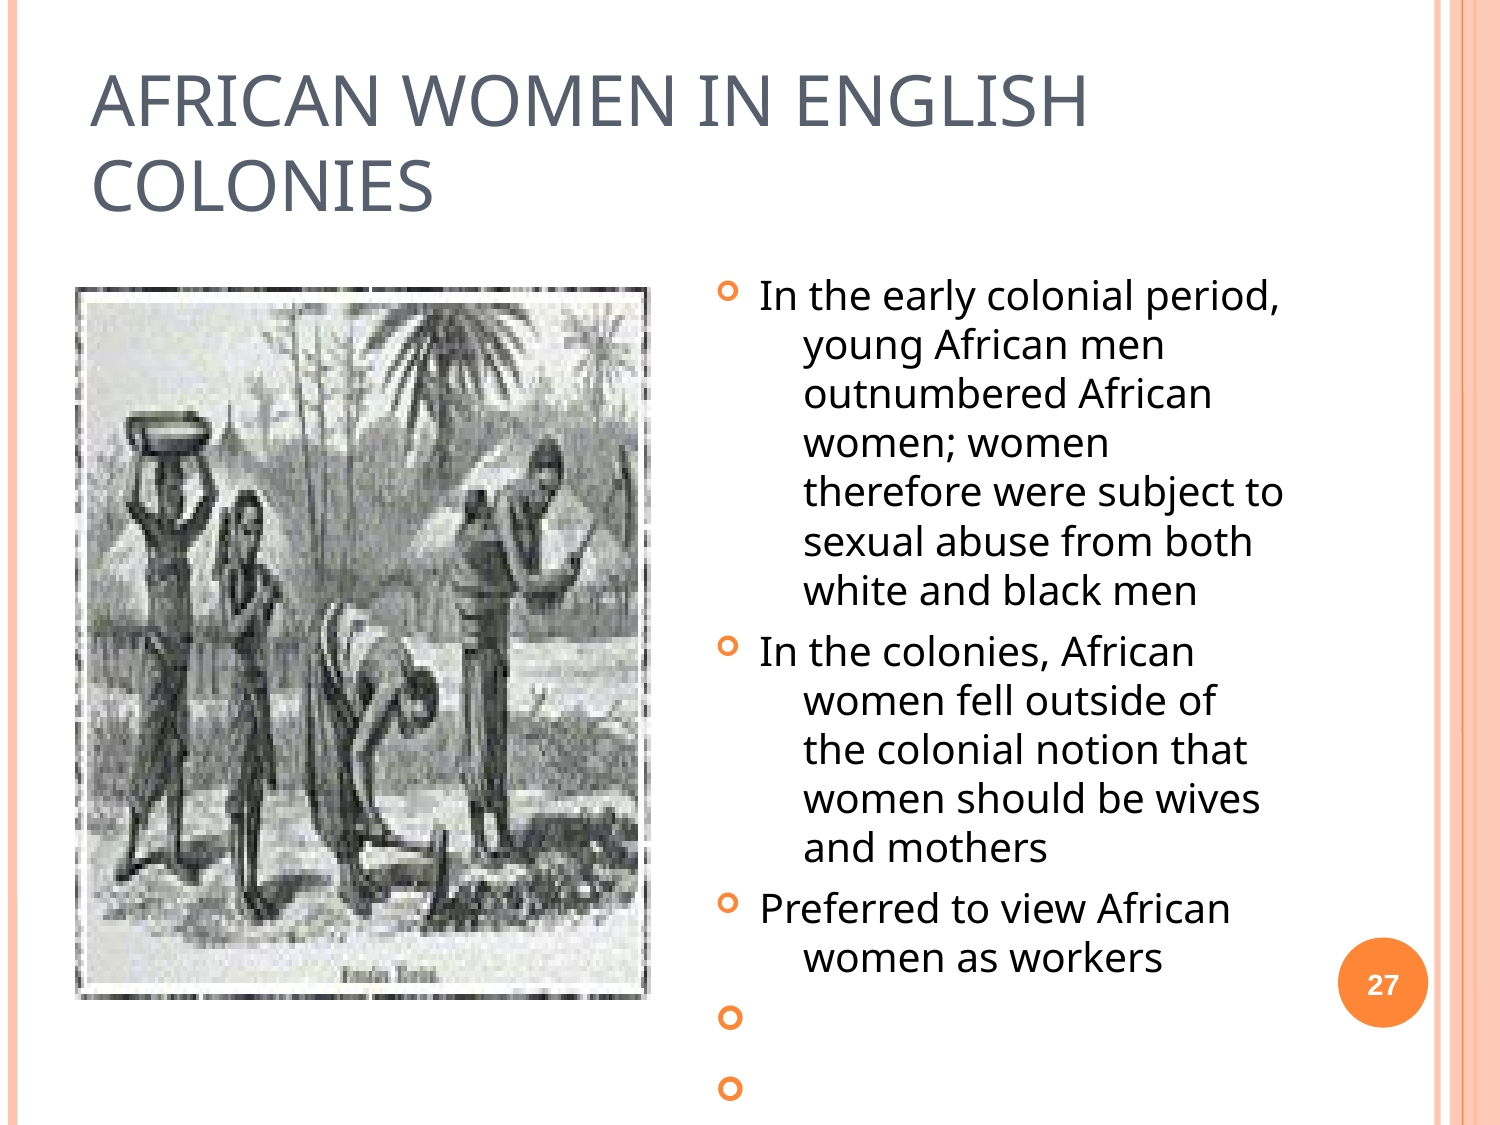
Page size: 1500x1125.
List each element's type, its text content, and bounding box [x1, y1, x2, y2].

text_box [1333, 940, 1434, 1027]
picture [75, 287, 651, 1000]
list In the early colonial period, young African men outnumbered African women; women therefore were subject to sexual abuse from both white and black men In the colonies, African women fell outside of the colonial notion that women should be wives and mothers Preferred to view African women as workers [700, 262, 1301, 1013]
title African Women in English Colonies [75, 45, 1300, 233]
